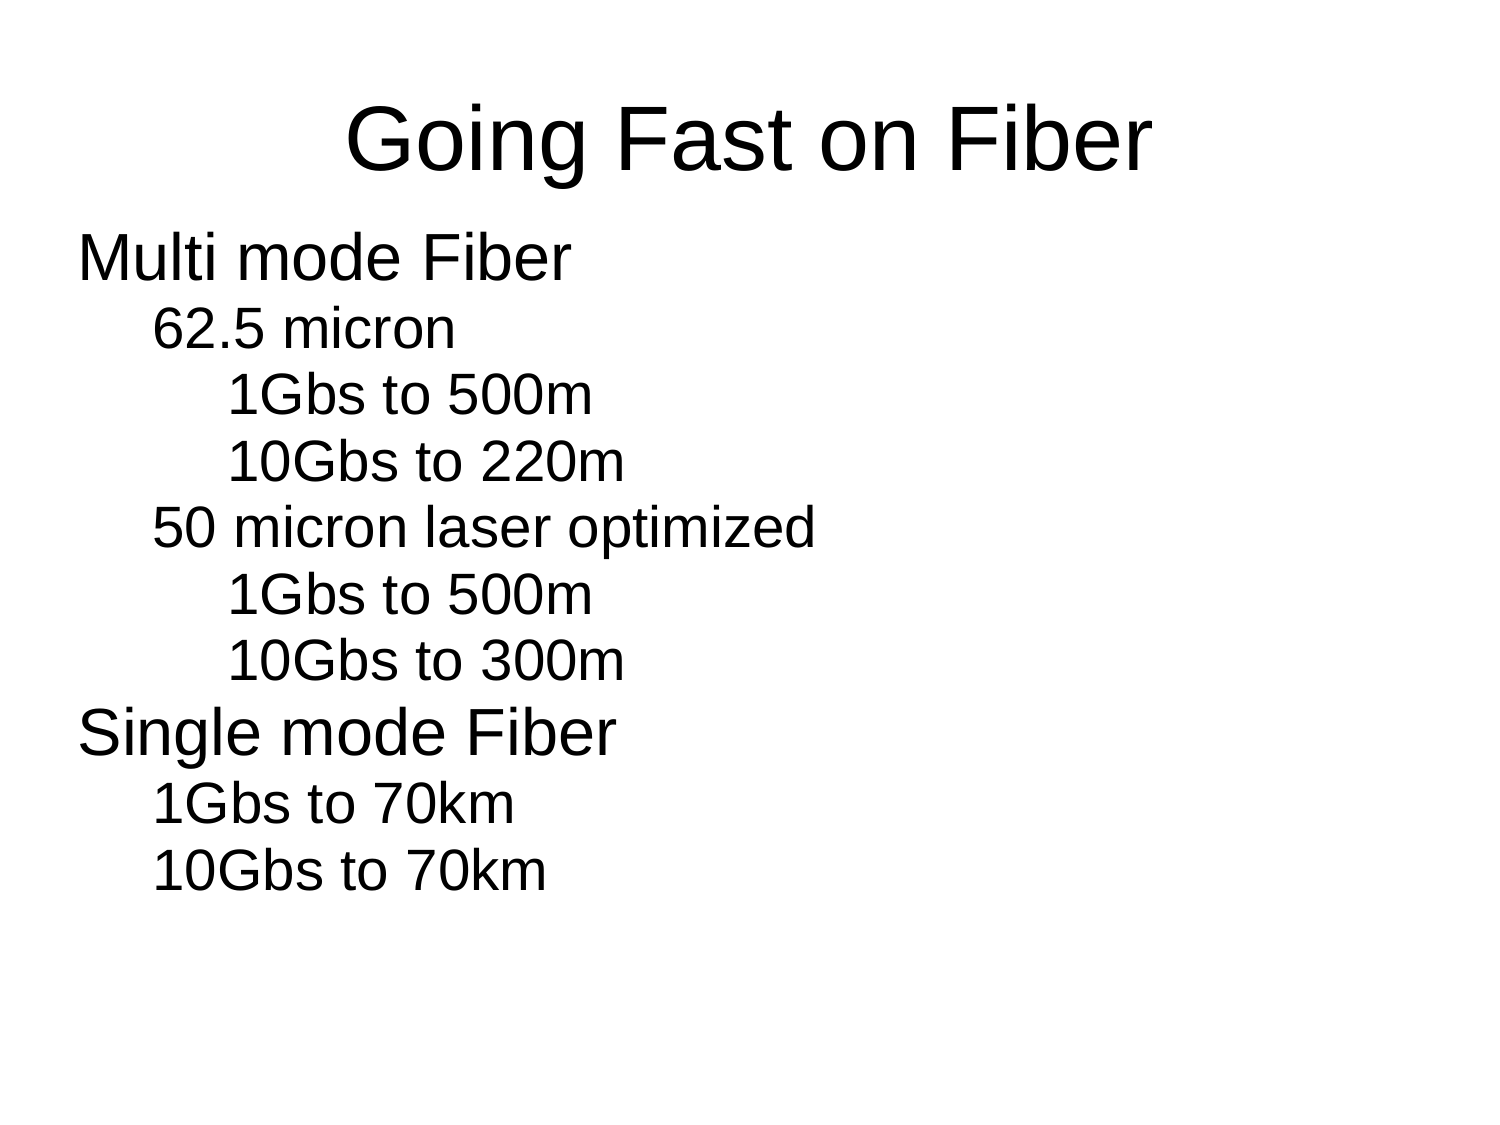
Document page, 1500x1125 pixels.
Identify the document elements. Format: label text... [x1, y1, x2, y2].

title Going Fast on Fiber [75, 45, 1426, 224]
list Multi mode Fiber 62.5 micron 1Gbs to 500m 10Gbs to 220m 50 micron laser optimized 1Gbs to 500m 10Gbs to 300m Single mode Fiber 1Gbs to 70km 10Gbs to 70km [62, 224, 1450, 1088]
